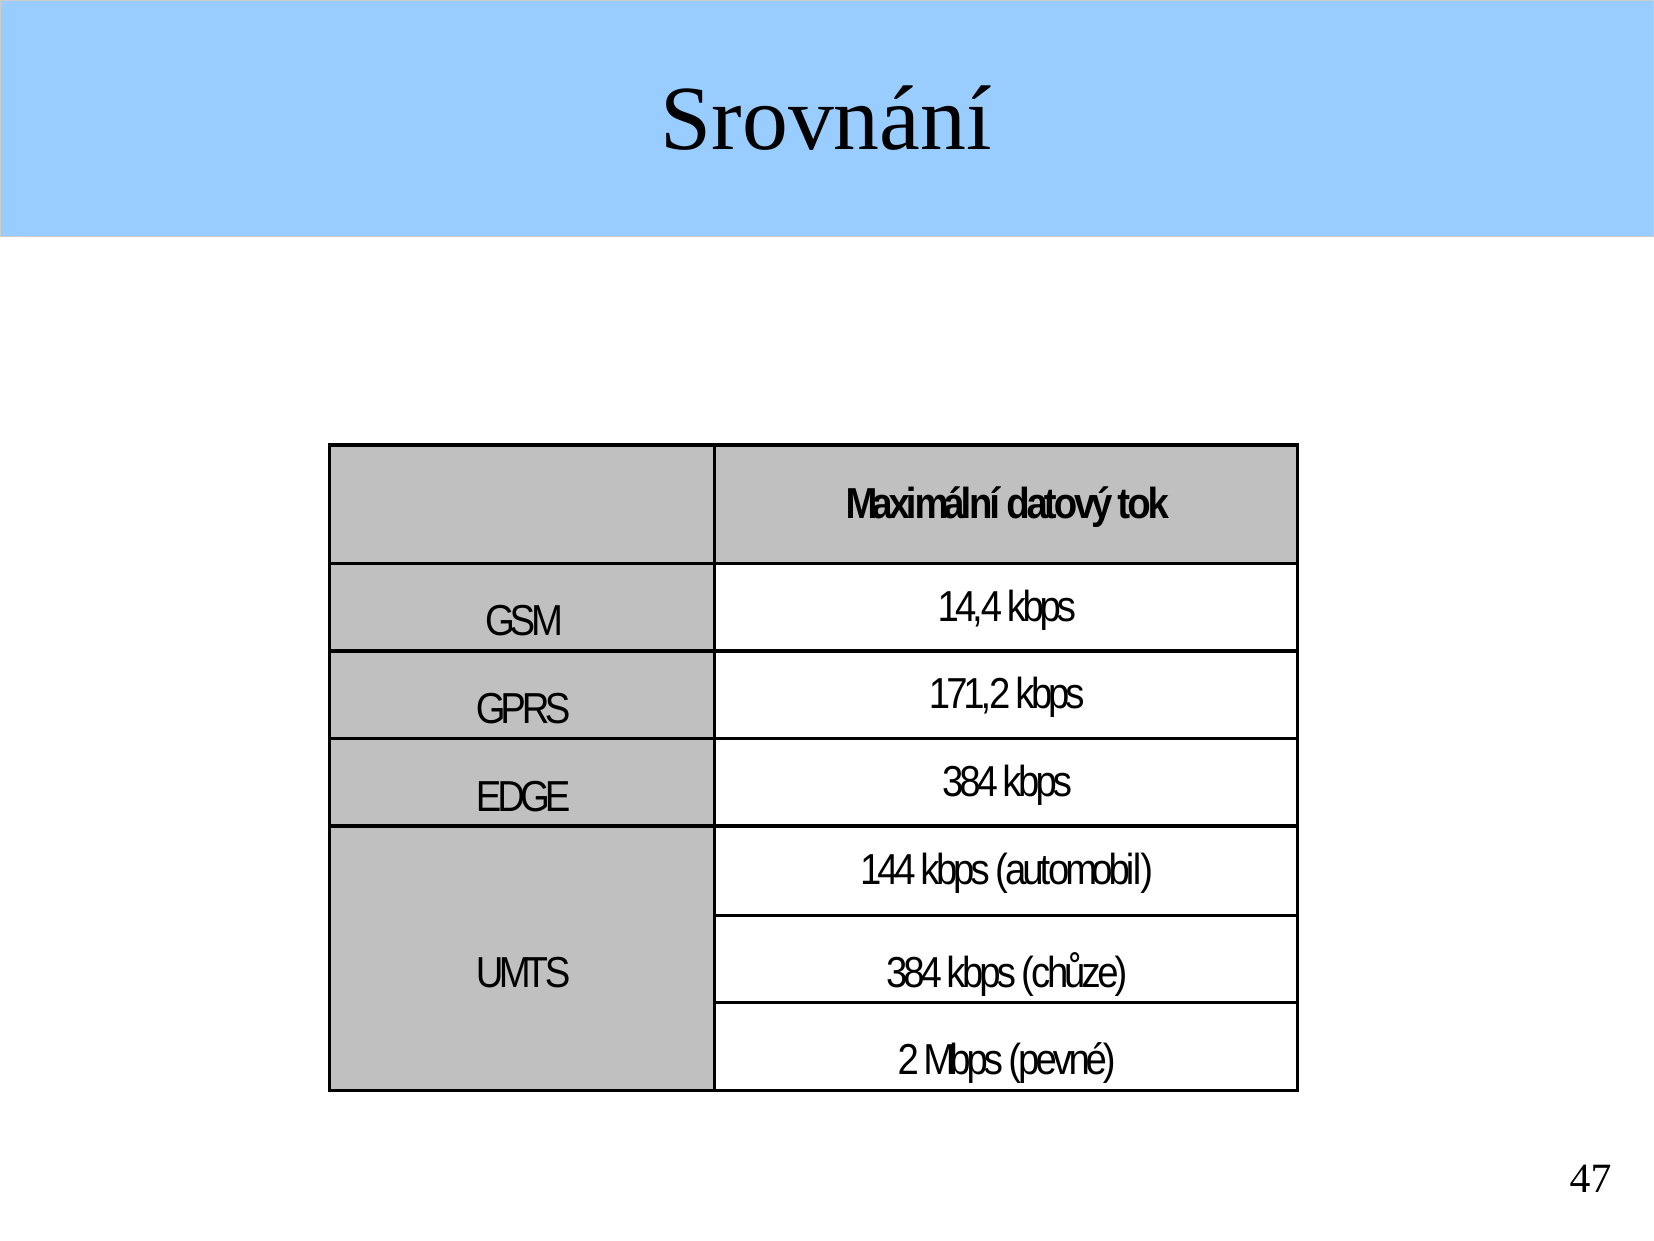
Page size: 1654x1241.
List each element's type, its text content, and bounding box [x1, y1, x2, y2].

title Srovnání [0, 0, 1654, 237]
chart [327, 442, 1300, 1093]
